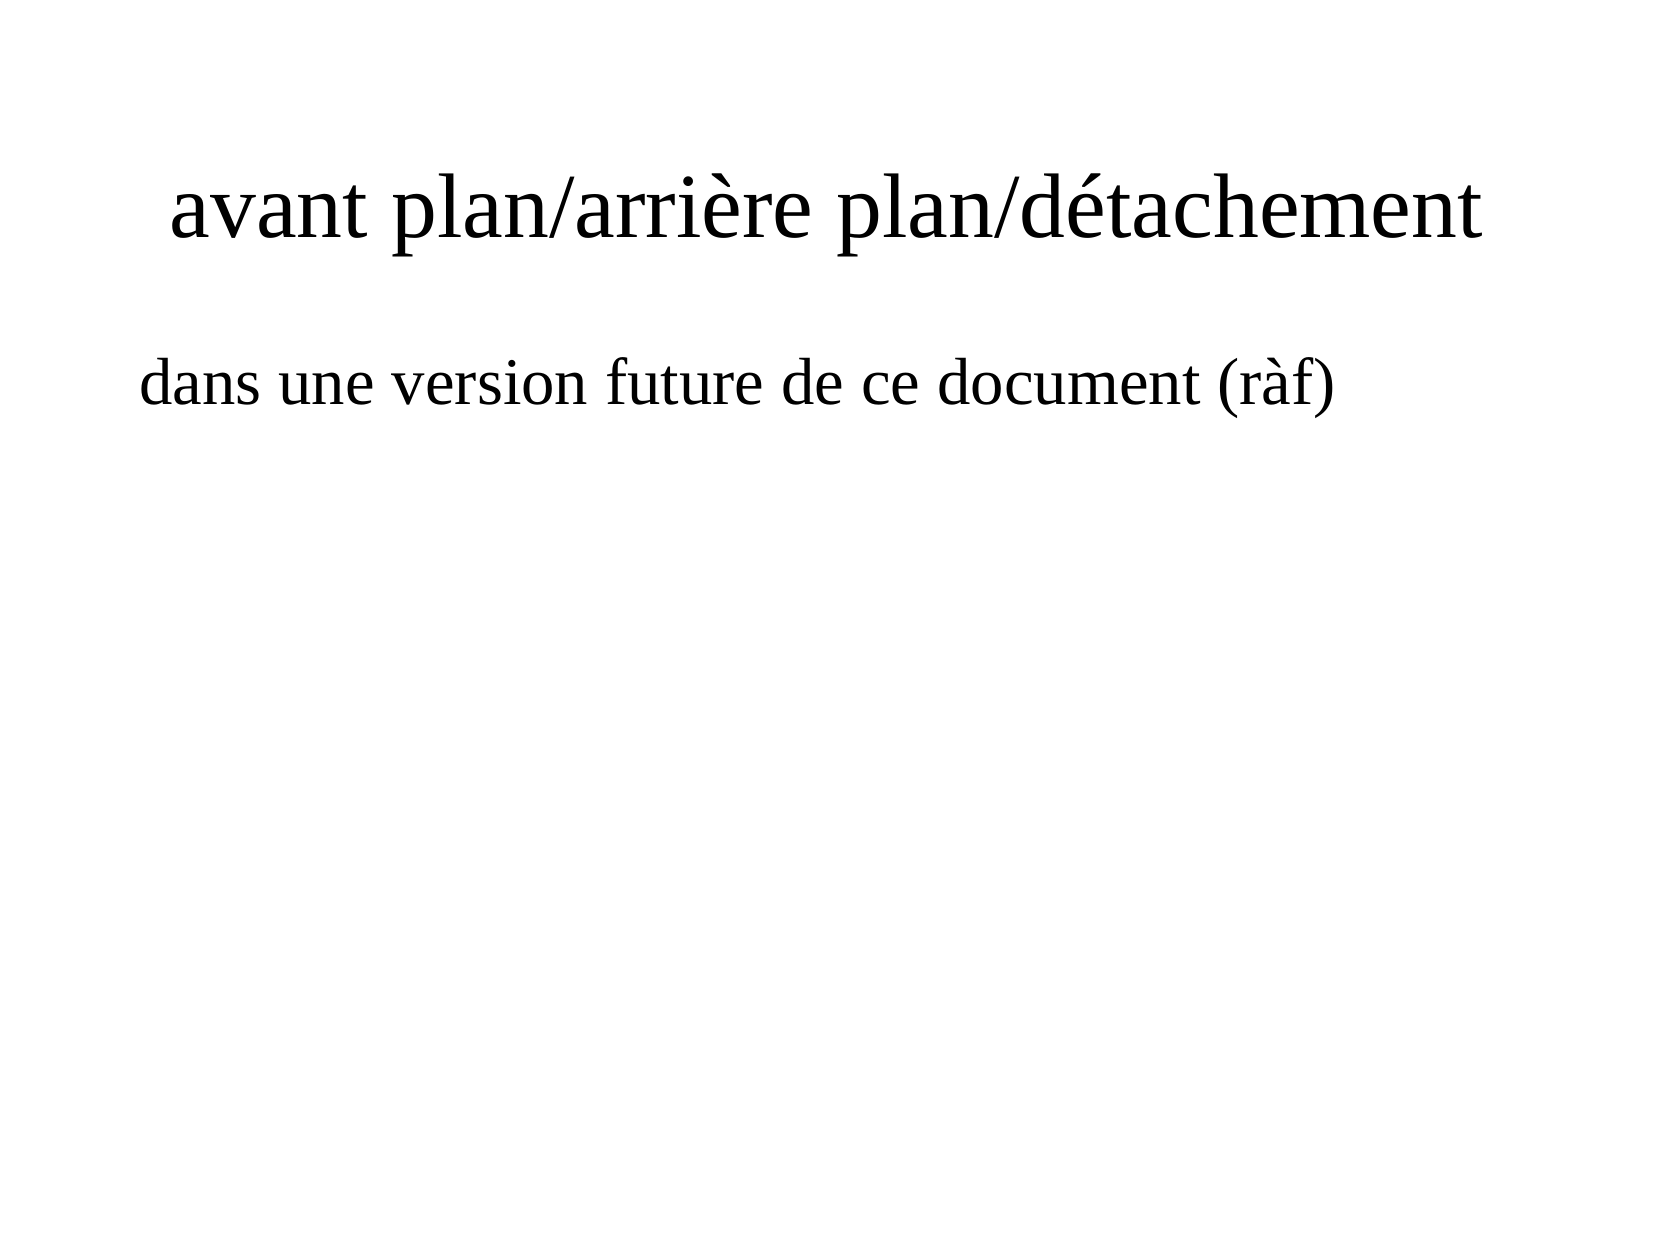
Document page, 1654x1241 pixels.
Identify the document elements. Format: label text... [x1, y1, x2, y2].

title avant plan/arrière plan/détachement [121, 102, 1534, 311]
list dans une version future de ce document (ràf) [121, 344, 1534, 1127]
